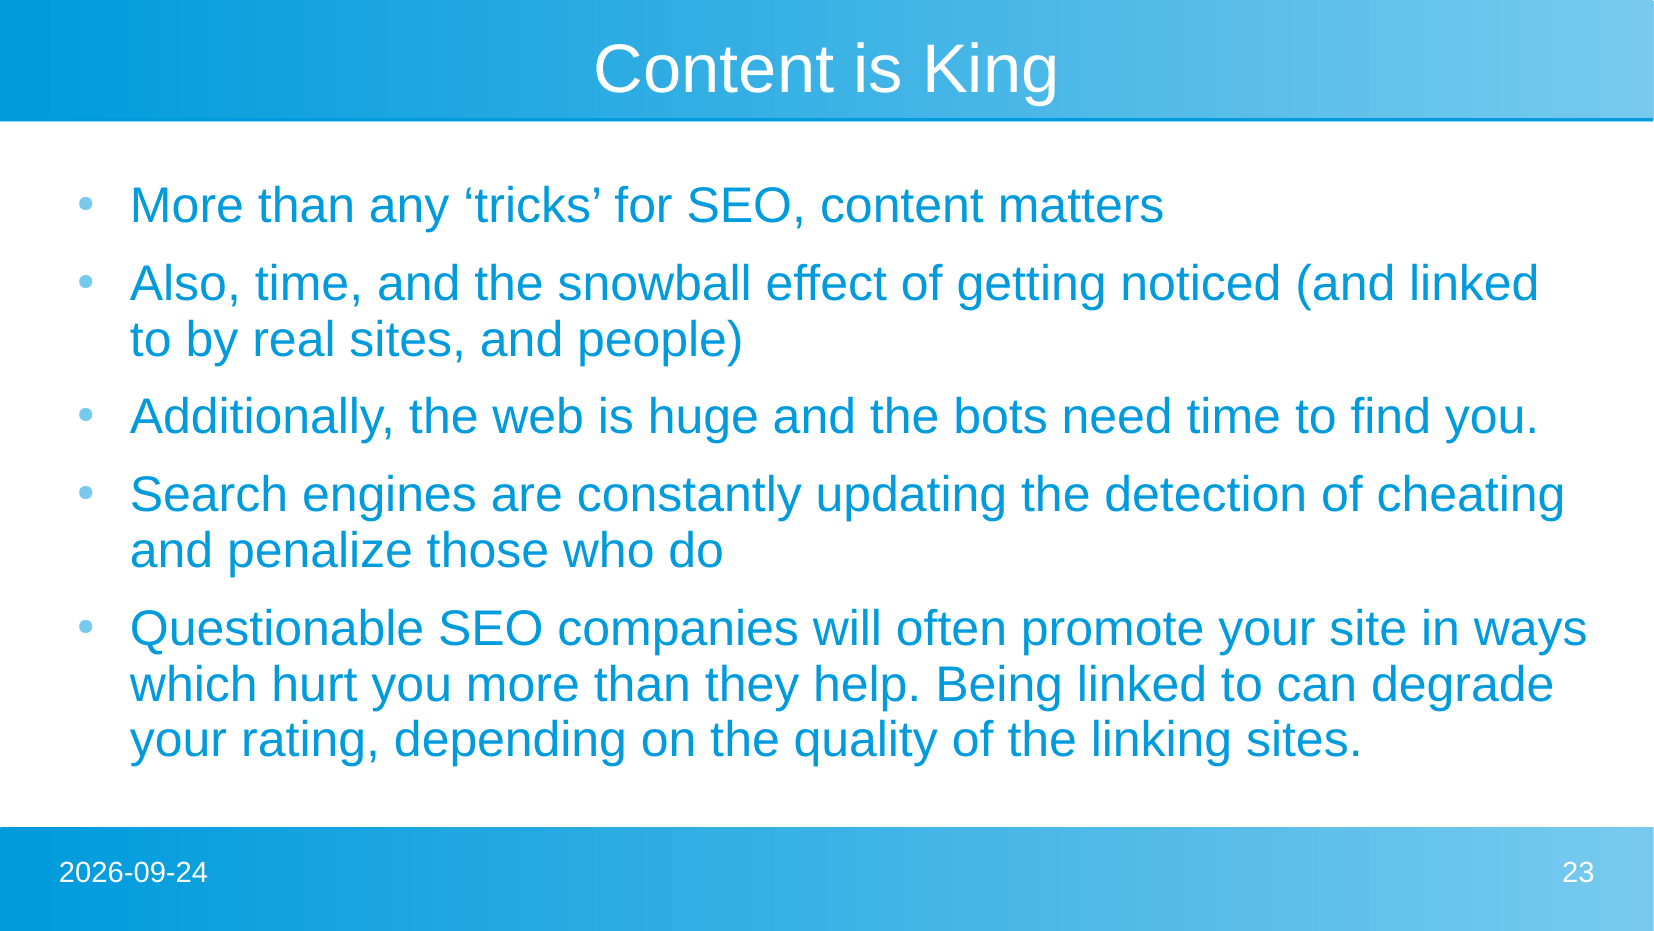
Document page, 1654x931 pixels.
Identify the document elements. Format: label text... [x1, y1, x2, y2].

list More than any ‘tricks’ for SEO, content matters Also, time, and the snowball effect of getting noticed (and linked to by real sites, and people) Additionally, the web is huge and the bots need time to find you. Search engines are constantly updating the detection of cheating and penalize those who do Questionable SEO companies will often promote your site in ways which hurt you more than they help. Being linked to can degrade your rating, depending on the quality of the linking sites. [59, 177, 1595, 768]
title Content is King [59, 29, 1595, 108]
